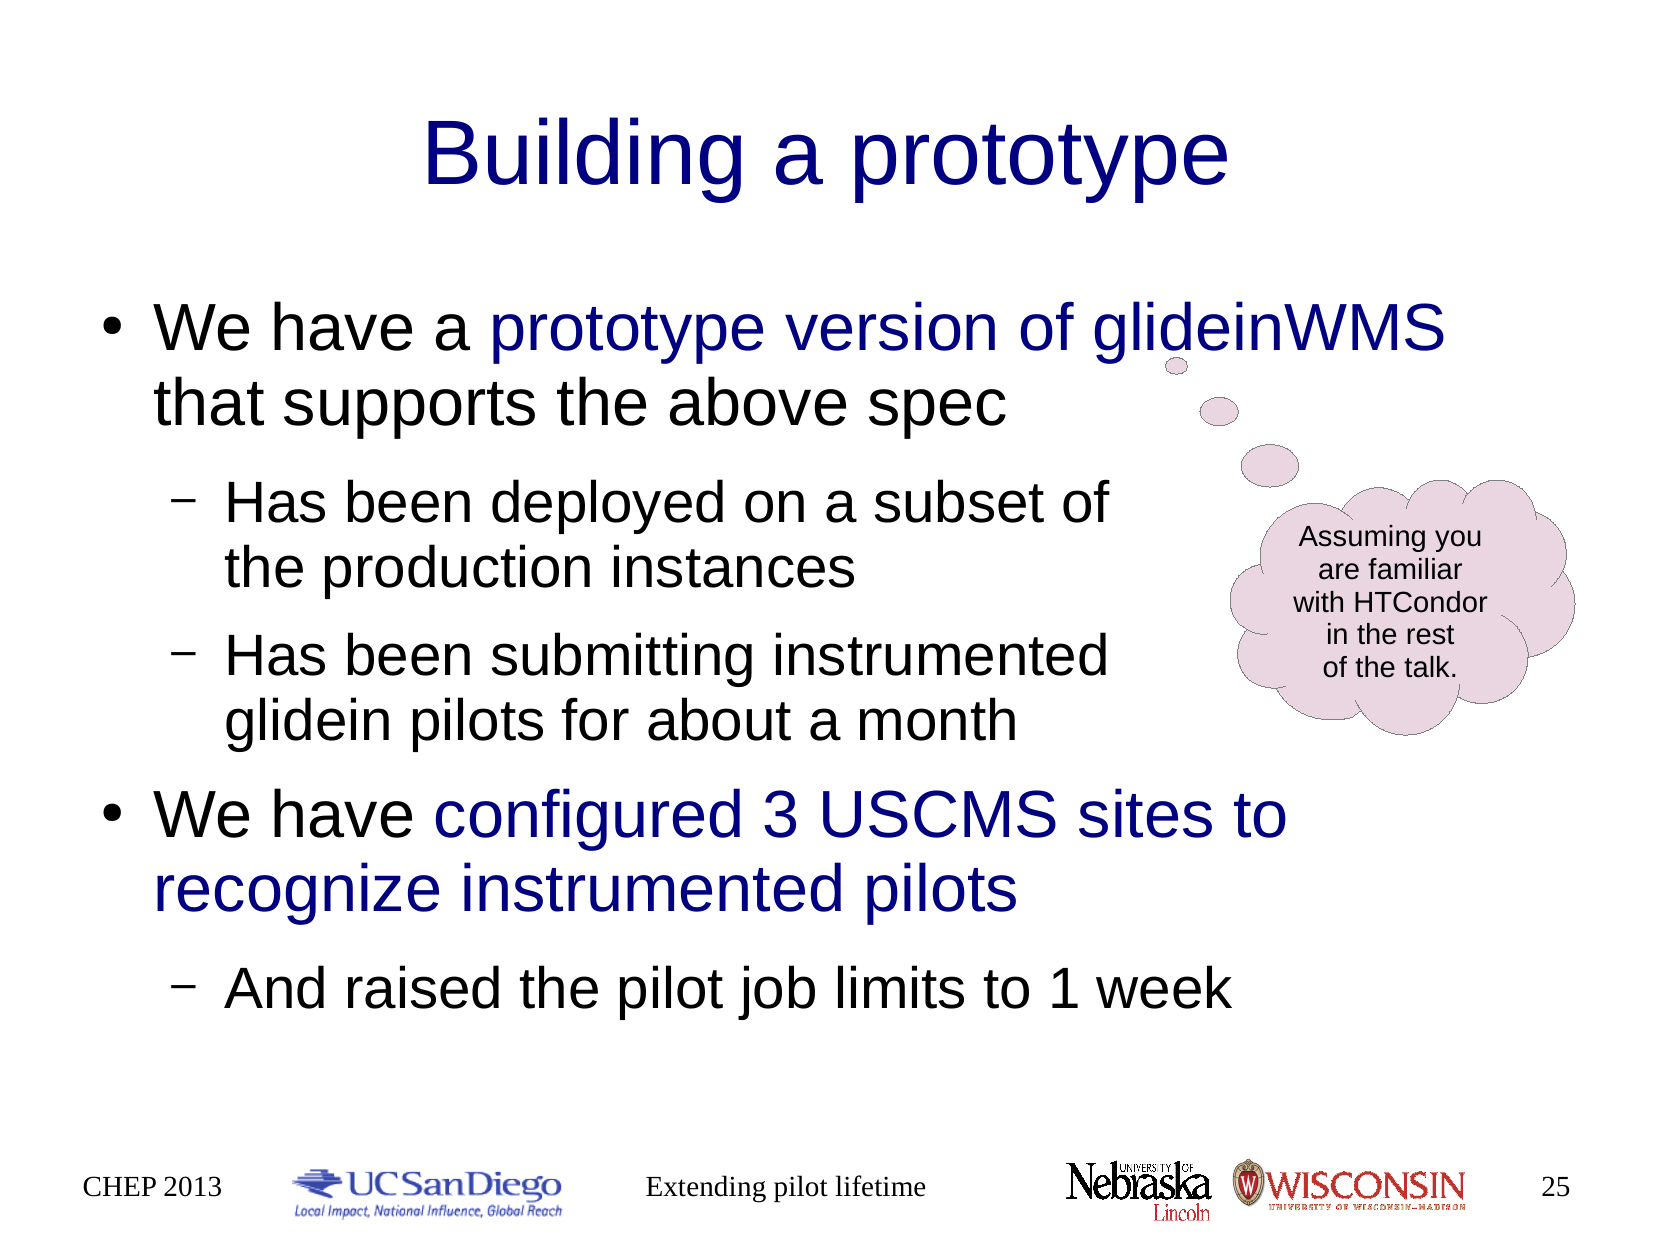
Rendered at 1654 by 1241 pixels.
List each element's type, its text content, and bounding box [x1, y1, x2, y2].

picture [1066, 1160, 1212, 1221]
text_box Assuming you are familiar with HTCondor in the rest of the talk. [1230, 480, 1576, 736]
text_box Assuming you are familiar with HTCondor in the rest of the talk. [1241, 444, 1299, 488]
picture [292, 1169, 563, 1220]
list We have a prototype version of glideinWMS that supports the above spec Has been deployed on a subset of the production instances Has been submitting instrumented glidein pilots for about a month We have configured 3 USCMS sites to recognize instrumented pilots And raised the pilot job limits to 1 week [82, 290, 1538, 1156]
title Building a prototype [82, 49, 1571, 257]
picture [1232, 1158, 1465, 1210]
